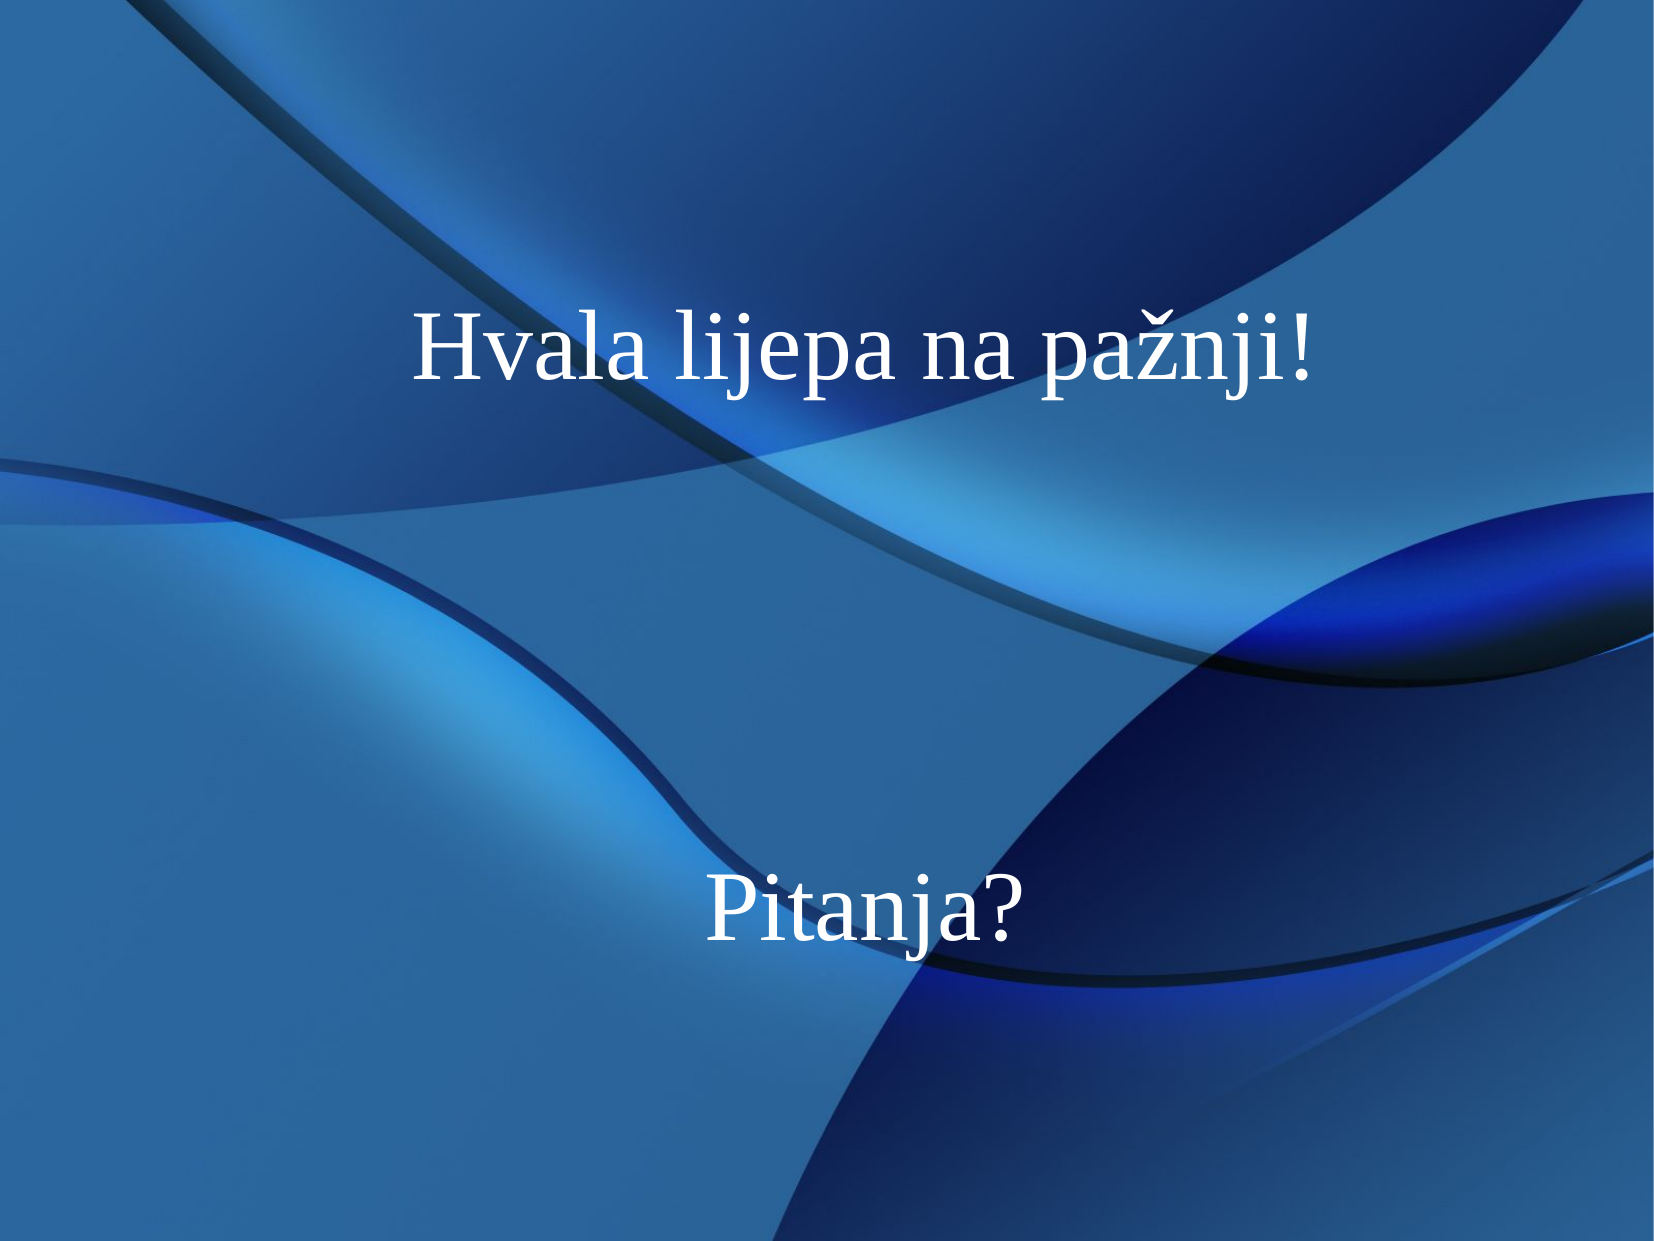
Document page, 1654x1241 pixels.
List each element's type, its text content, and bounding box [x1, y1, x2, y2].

list [82, 290, 798, 1094]
list Hvala lijepa na pažnji! Pitanja? [798, 290, 1572, 1094]
picture [0, 0, 1654, 1241]
